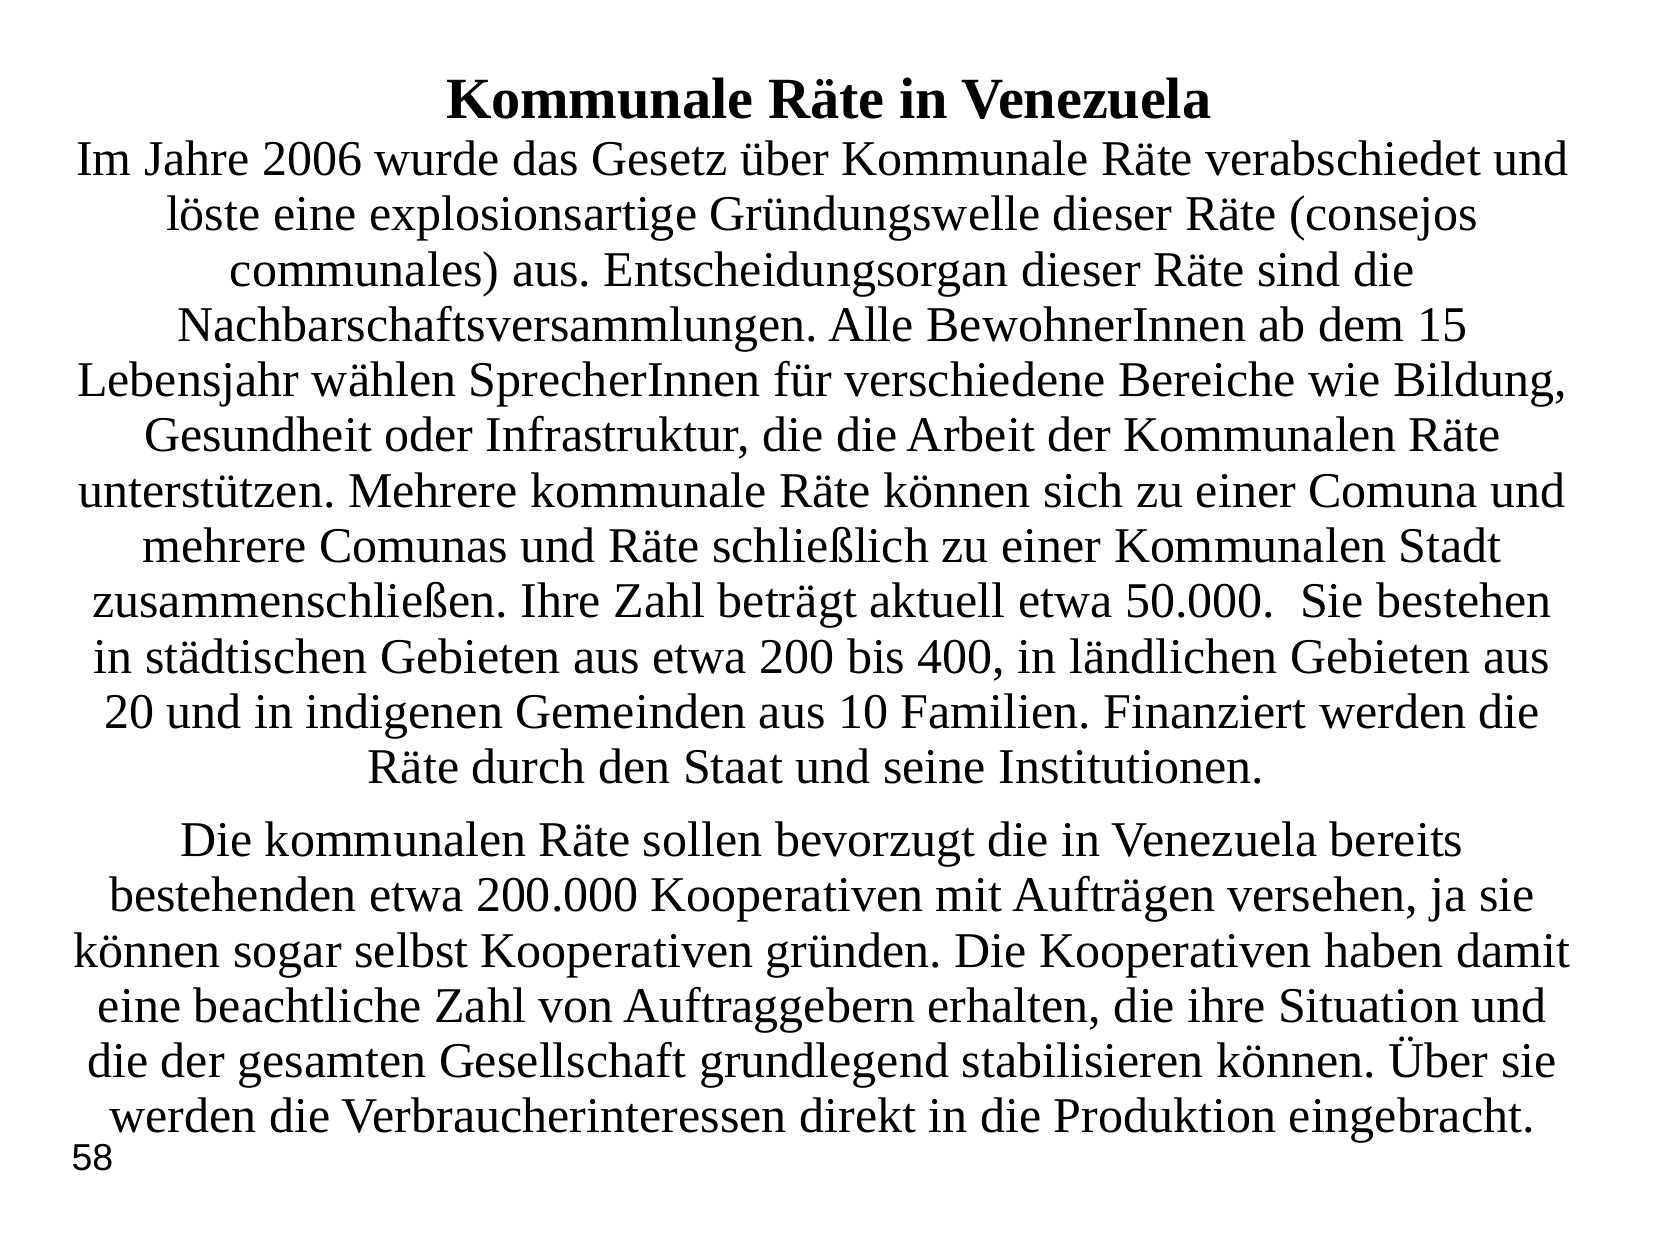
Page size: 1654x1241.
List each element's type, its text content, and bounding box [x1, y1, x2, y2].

text_box Kommunale Räte in Venezuela Im Jahre 2006 wurde das Gesetz über Kommunale Räte verabschiedet und löste eine explosionsartige Gründungswelle dieser Räte (consejos communales) aus. Entscheidungsorgan dieser Räte sind die Nachbarschaftsversammlungen. Alle BewohnerInnen ab dem 15 Lebensjahr wählen SprecherInnen für verschiedene Bereiche wie Bildung, Gesundheit oder Infrastruktur, die die Arbeit der Kommunalen Räte unterstützen. Mehrere kommunale Räte können sich zu einer Comuna und mehrere Comunas und Räte schließlich zu einer Kommunalen Stadt zusammenschließen. Ihre Zahl beträgt aktuell etwa 50.000. Sie bestehen in städtischen Gebieten aus etwa 200 bis 400, in ländlichen Gebieten aus 20 und in indigenen Gemeinden aus 10 Familien. Finanziert werden die Räte durch den Staat und seine Institutionen. Die kommunalen Räte sollen bevorzugt die in Venezuela bereits bestehenden etwa 200.000 Kooperativen mit Aufträgen versehen, ja sie können sogar selbst Kooperativen gründen. Die Kooperativen haben damit eine beachtliche Zahl von Auftraggebern erhalten, die ihre Situation und die der gesamten Gesellschaft grundlegend stabilisieren können. Über sie werden die Verbraucherinteressen direkt in die Produktion eingebracht. [59, 59, 1595, 1152]
text_box <Nummer> [56, 1128, 274, 1199]
